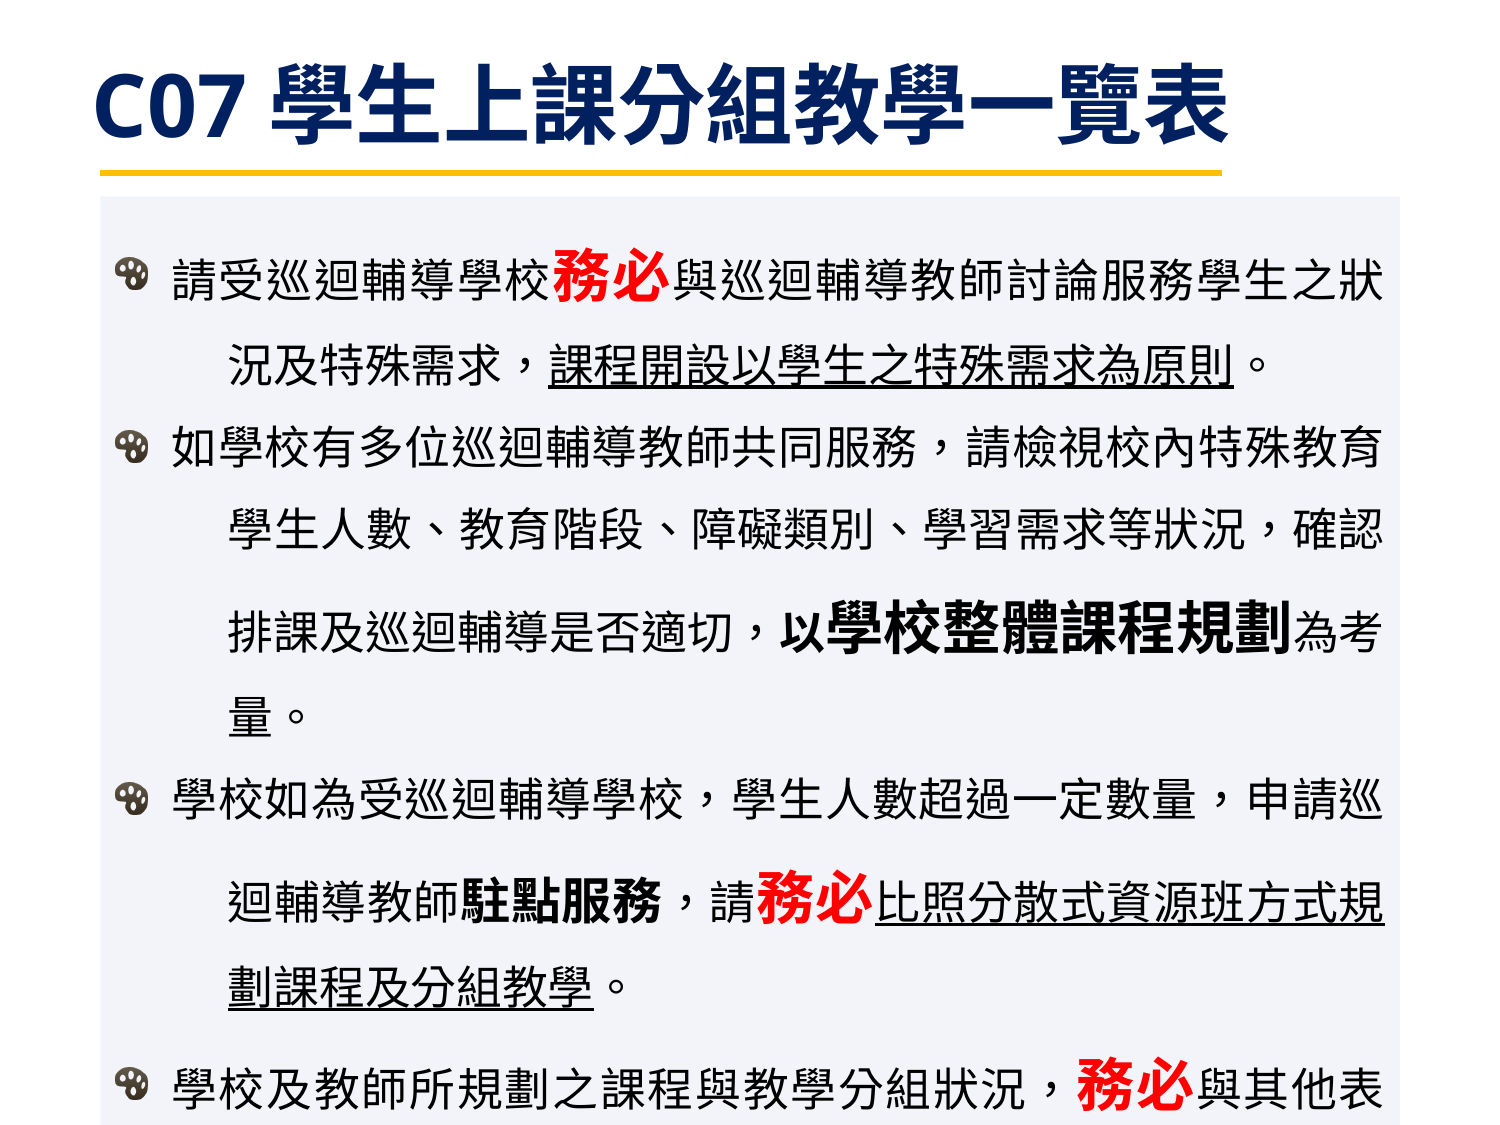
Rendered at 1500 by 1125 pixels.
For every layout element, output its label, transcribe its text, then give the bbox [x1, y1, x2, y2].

text_box 請受巡迴輔導學校務必與巡迴輔導教師討論服務學生之狀況及特殊需求，課程開設以學生之特殊需求為原則。 如學校有多位巡迴輔導教師共同服務，請檢視校內特殊教育學生人數、教育階段、障礙類別、學習需求等狀況，確認排課及巡迴輔導是否適切，以學校整體課程規劃為考量。 學校如為受巡迴輔導學校，學生人數超過一定數量，申請巡迴輔導教師駐點服務，請務必比照分散式資源班方式規劃課程及分組教學。 學校及教師所規劃之課程與教學分組狀況，務必與其他表件內容相呼應。 [100, 196, 1400, 1125]
text_box C07學生上課分組教學一覽表 [76, 42, 1244, 164]
